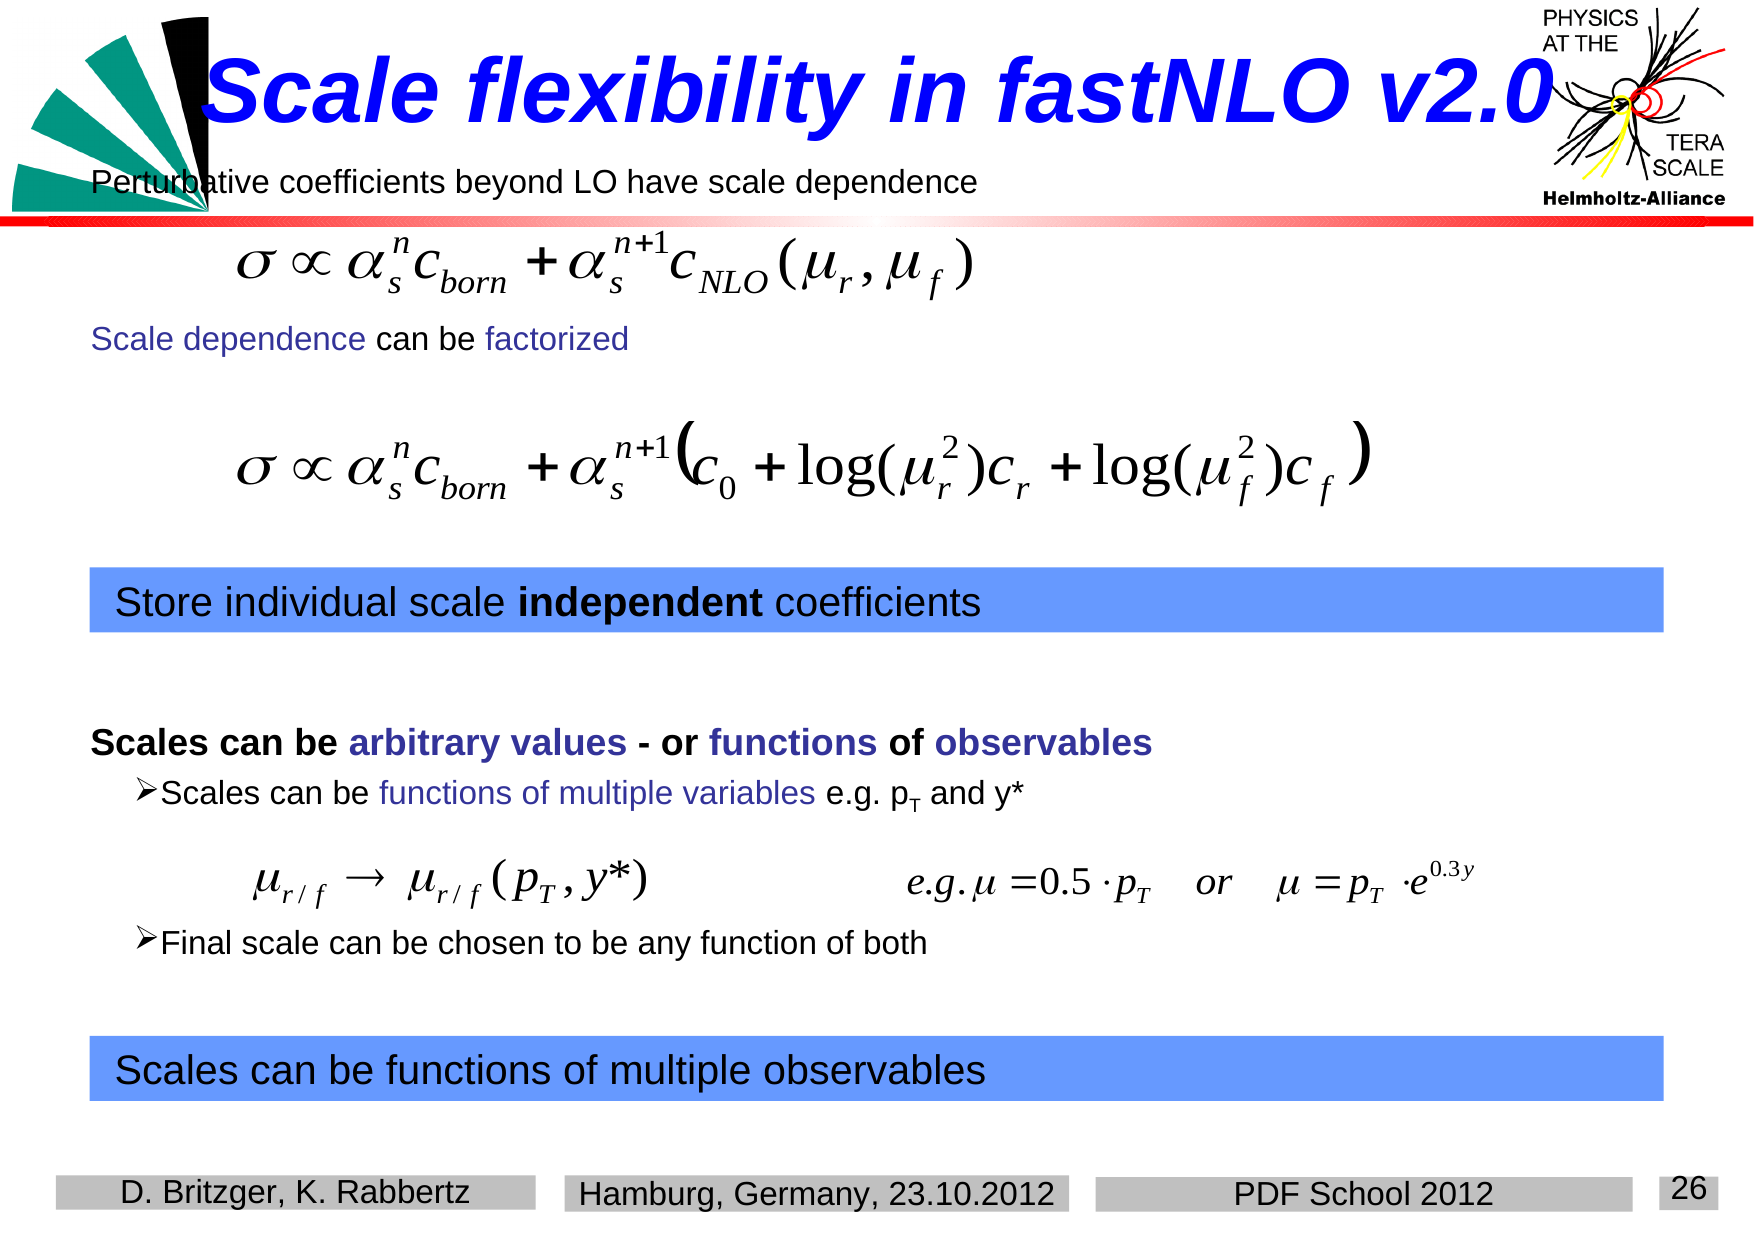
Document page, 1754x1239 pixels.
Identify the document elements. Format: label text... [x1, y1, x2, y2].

picture [1609, 0, 1742, 216]
chart [243, 845, 658, 919]
list Perturbative coefficients beyond LO have scale dependence Scale dependence can be factorized [75, 152, 1654, 582]
title Scale flexibility in fastNLO v2.0 [89, 0, 1609, 152]
picture [12, 17, 89, 214]
chart [227, 421, 1370, 519]
text_box Scales can be functions of multiple observables [89, 1035, 1664, 1101]
text_box Scales can be arbitrary values - or functions of observables Scales can be functions of multiple variables e.g. pT and y* Final scale can be chosen to be any function of both [75, 710, 1654, 1101]
text_box Store individual scale independent coefficients [89, 567, 1664, 633]
chart [227, 216, 988, 313]
chart [901, 851, 1543, 911]
